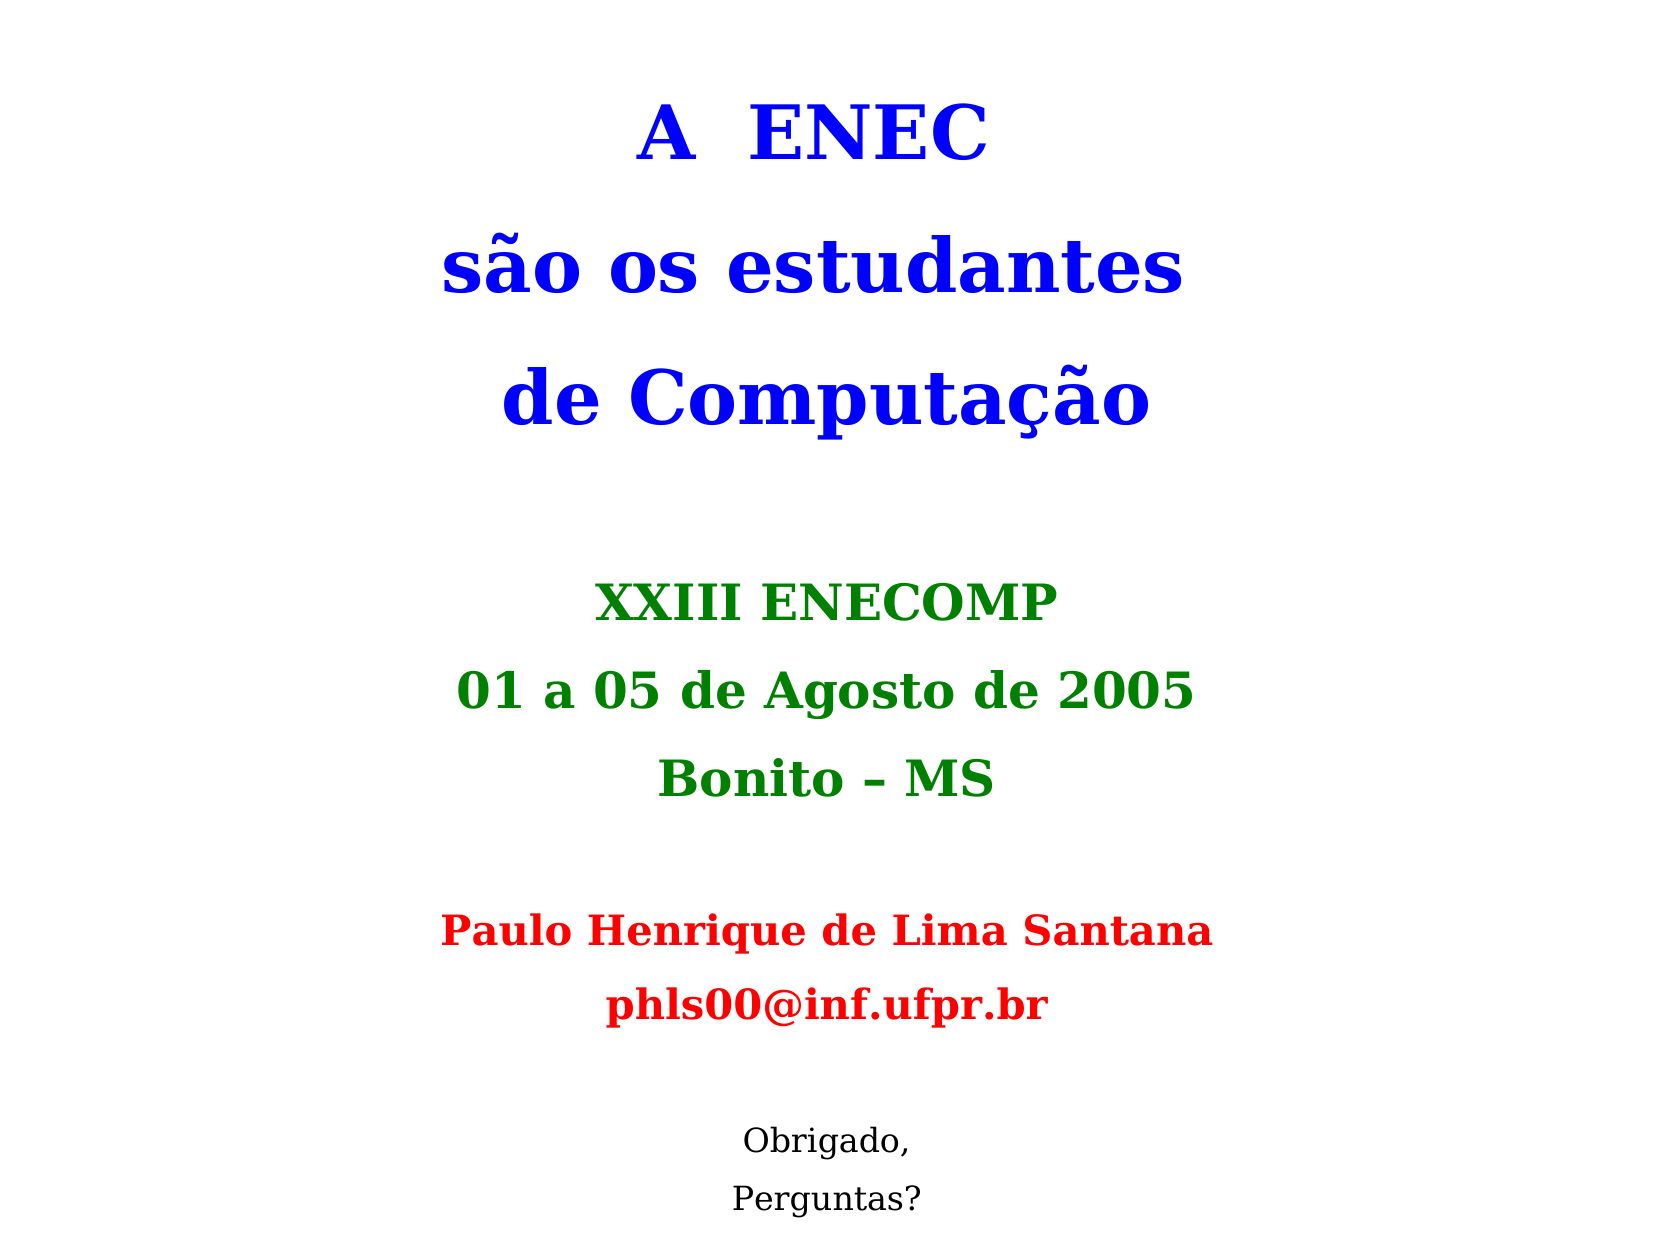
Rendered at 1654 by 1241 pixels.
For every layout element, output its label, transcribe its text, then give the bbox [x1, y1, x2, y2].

text_box A ENEC são os estudantes de Computação XXIII ENECOMP 01 a 05 de Agosto de 2005 Bonito – MS Paulo Henrique de Lima Santana phls00@inf.ufpr.br Obrigado, Perguntas? [0, 37, 1654, 1182]
